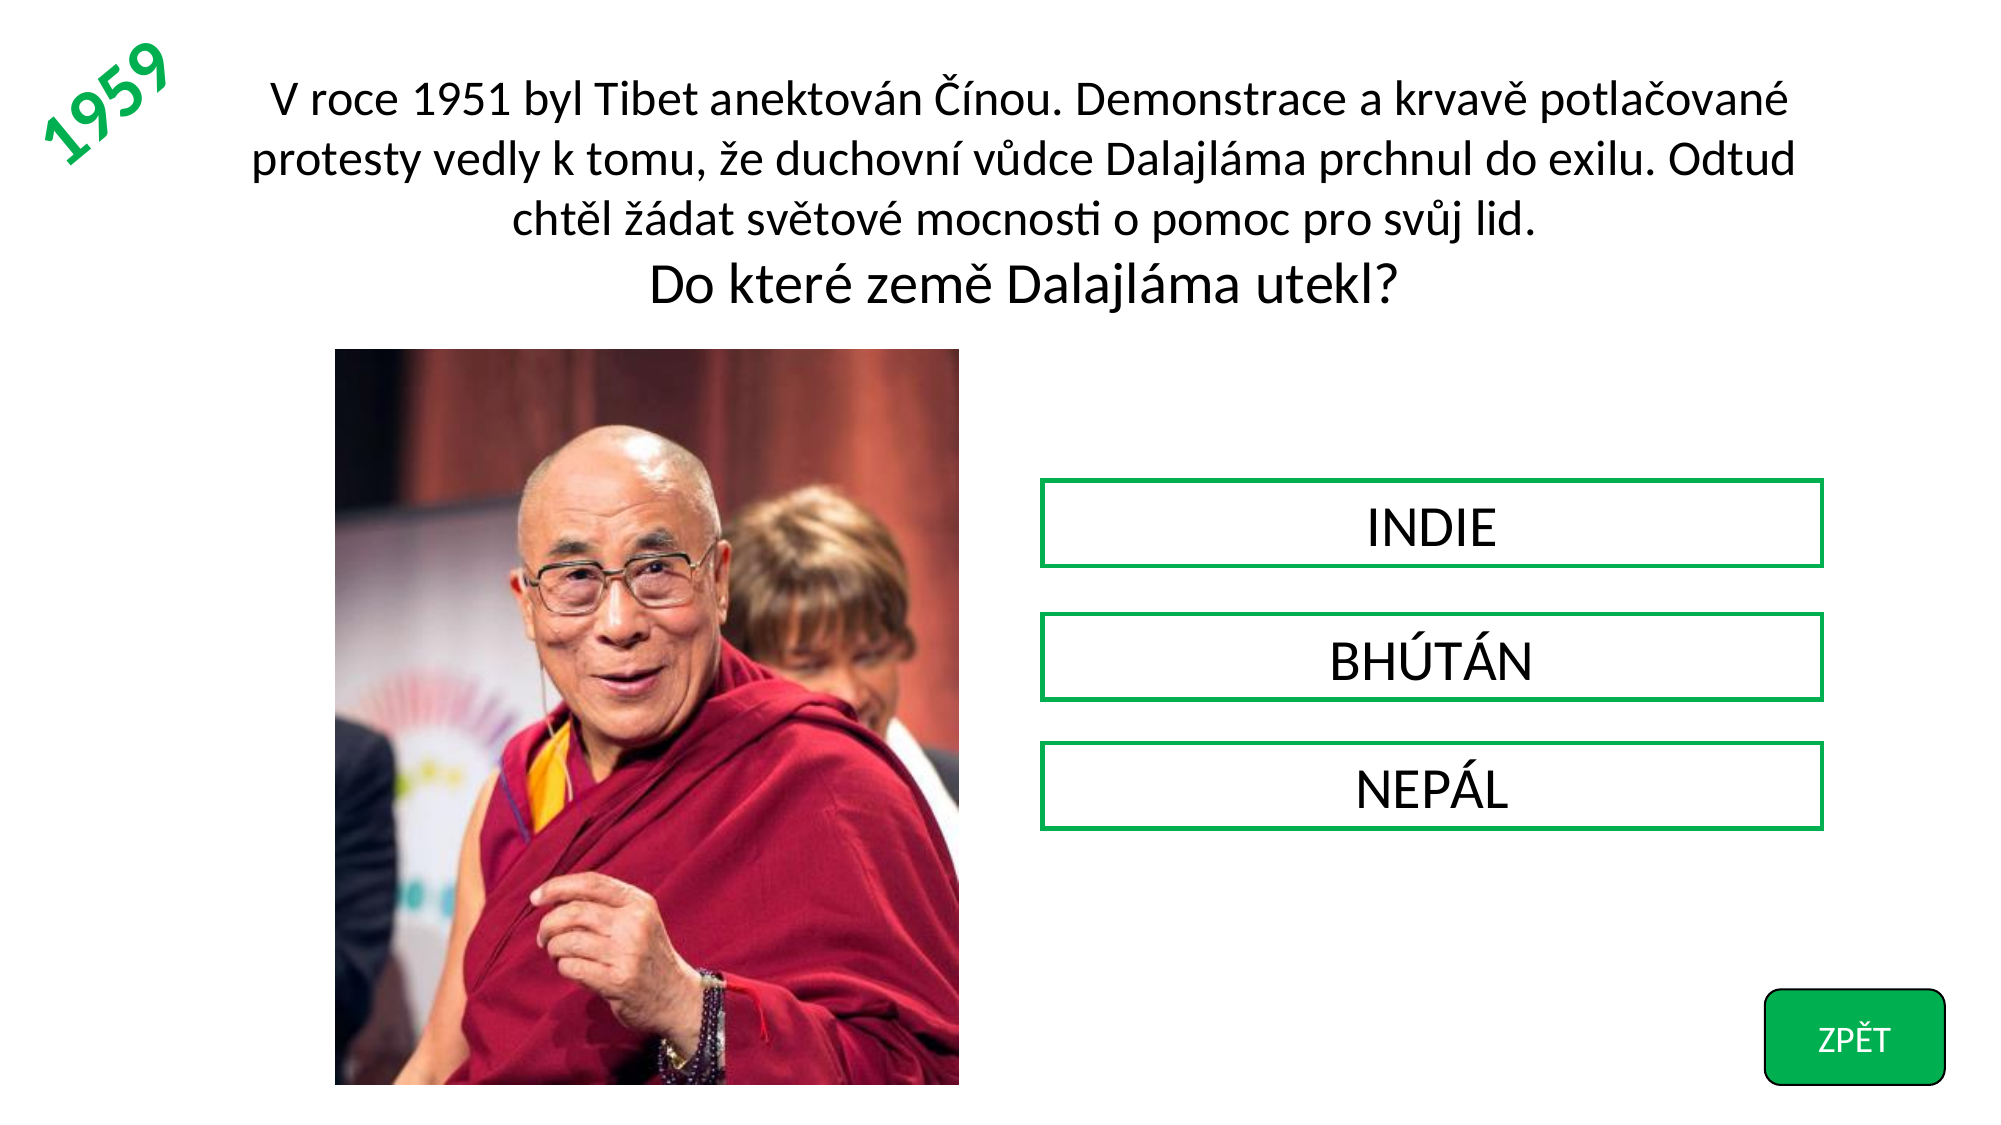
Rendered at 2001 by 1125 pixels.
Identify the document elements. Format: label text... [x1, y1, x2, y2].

text_box ZPĚT [1764, 989, 1945, 1085]
text_box 1959 [0, 1, 195, 199]
text_box BHÚTÁN [1042, 614, 1822, 700]
picture [335, 349, 959, 1085]
text_box INDIE [1042, 480, 1822, 567]
text_box NEPÁL [1042, 742, 1822, 829]
text_box V roce 1951 byl Tibet anektován Čínou. Demonstrace a krvavě potlačované protesty vedly k tomu, že duchovní vůdce Dalajláma prchnul do exilu. Odtud chtěl žádat světové mocnosti o pomoc pro svůj lid. Do které země Dalajláma utekl? [195, 57, 1855, 394]
